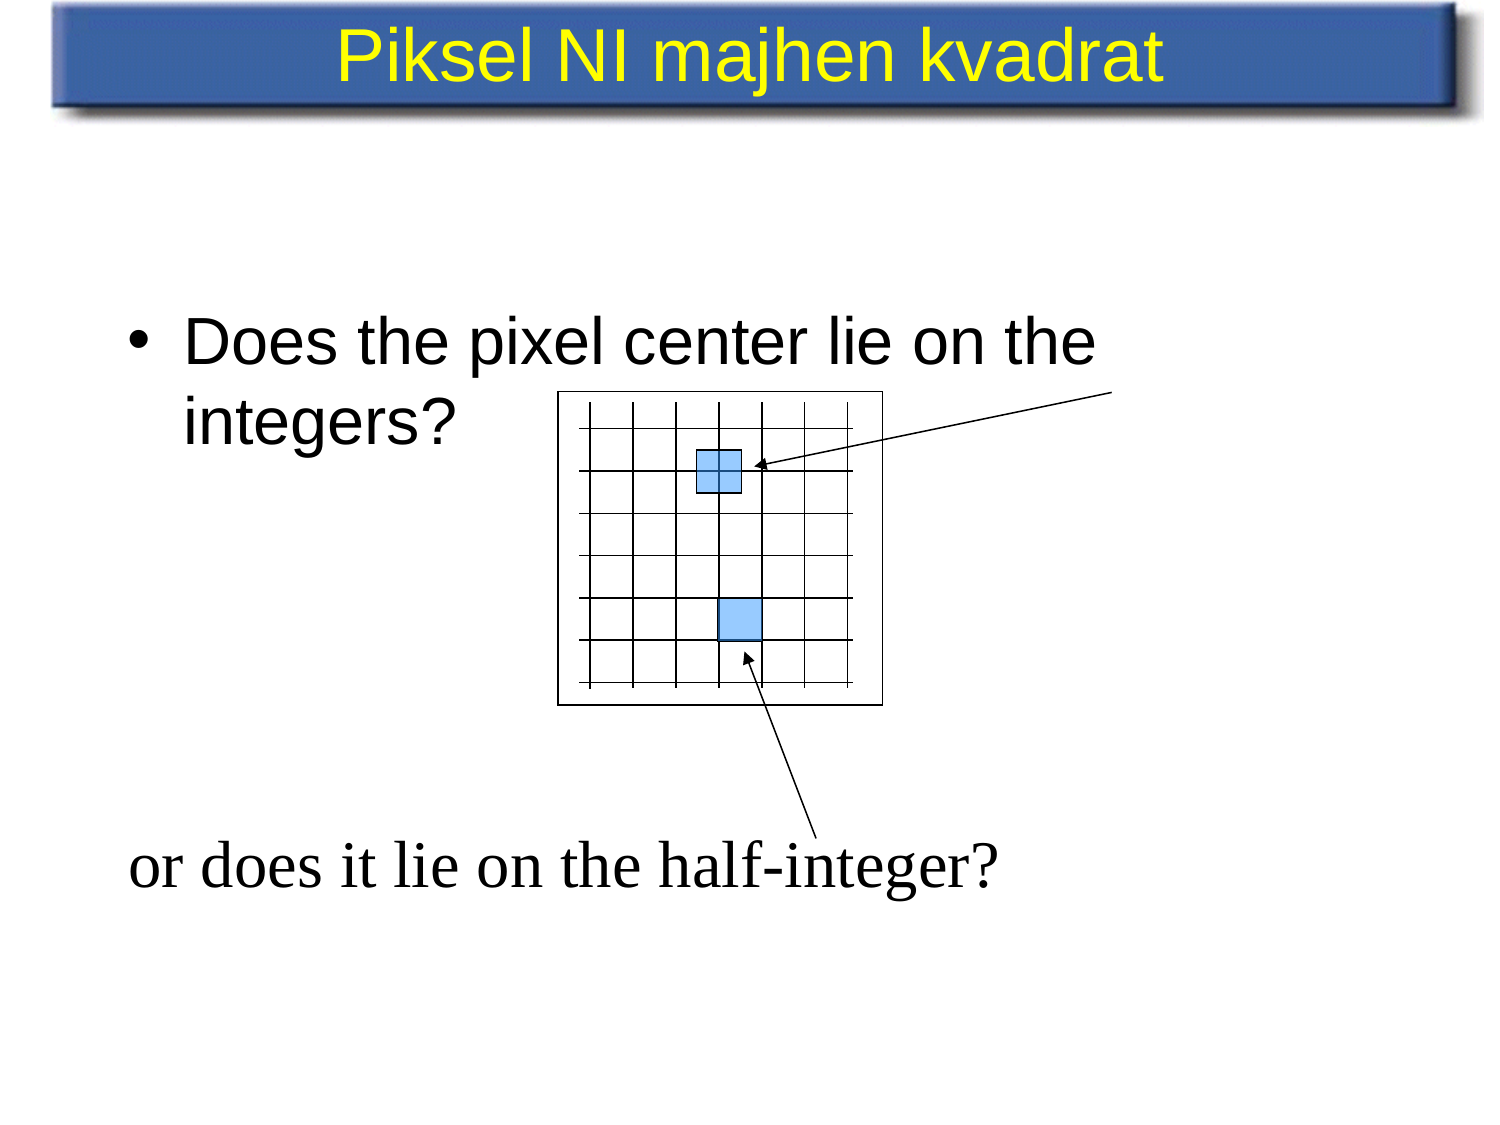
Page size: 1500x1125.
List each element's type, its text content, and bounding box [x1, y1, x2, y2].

text_box [634, 472, 675, 513]
text_box [763, 514, 804, 555]
text_box [557, 391, 883, 705]
text_box [805, 429, 847, 454]
text_box [677, 514, 718, 555]
text_box [805, 641, 847, 682]
text_box [758, 441, 883, 705]
text_box [591, 514, 632, 555]
text_box [591, 472, 632, 513]
text_box [634, 641, 675, 682]
text_box [767, 458, 804, 470]
text_box [591, 599, 632, 639]
text_box [634, 556, 675, 597]
text_box [805, 449, 847, 470]
text_box or does it lie on the half-integer? [113, 813, 1277, 909]
text_box [634, 514, 675, 555]
text_box [805, 514, 847, 555]
text_box [591, 641, 632, 682]
title Piksel NI majhen kvadrat [75, 0, 1426, 105]
text_box [634, 429, 675, 470]
text_box [634, 599, 675, 639]
list Does the pixel center lie on the integers? [112, 290, 1388, 1000]
text_box [763, 556, 804, 597]
text_box [677, 556, 718, 597]
text_box [805, 472, 847, 513]
text_box [677, 429, 761, 513]
text_box [720, 514, 761, 555]
text_box [591, 429, 632, 470]
picture [50, 0, 1484, 127]
text_box [805, 599, 847, 639]
text_box [763, 429, 804, 462]
text_box [591, 556, 632, 597]
text_box [677, 598, 804, 682]
text_box [763, 472, 804, 513]
text_box [805, 556, 847, 597]
text_box [720, 556, 761, 597]
